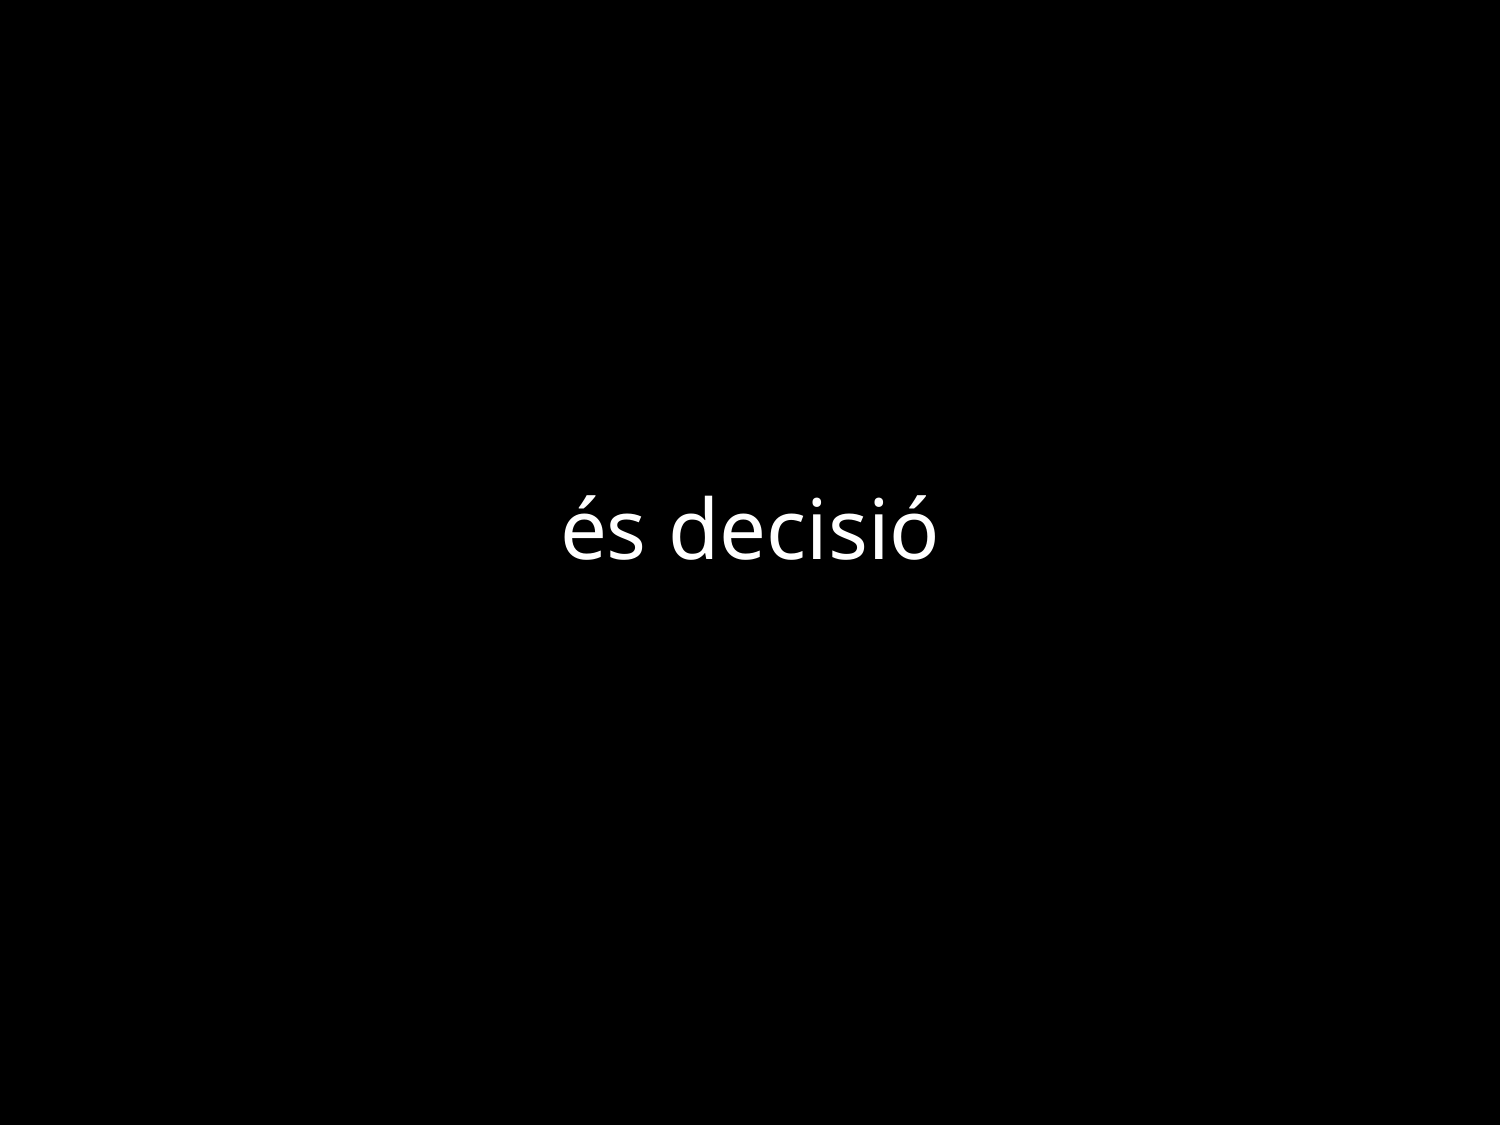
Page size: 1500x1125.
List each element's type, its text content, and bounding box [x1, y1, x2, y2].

title és decisió [112, 349, 1388, 591]
